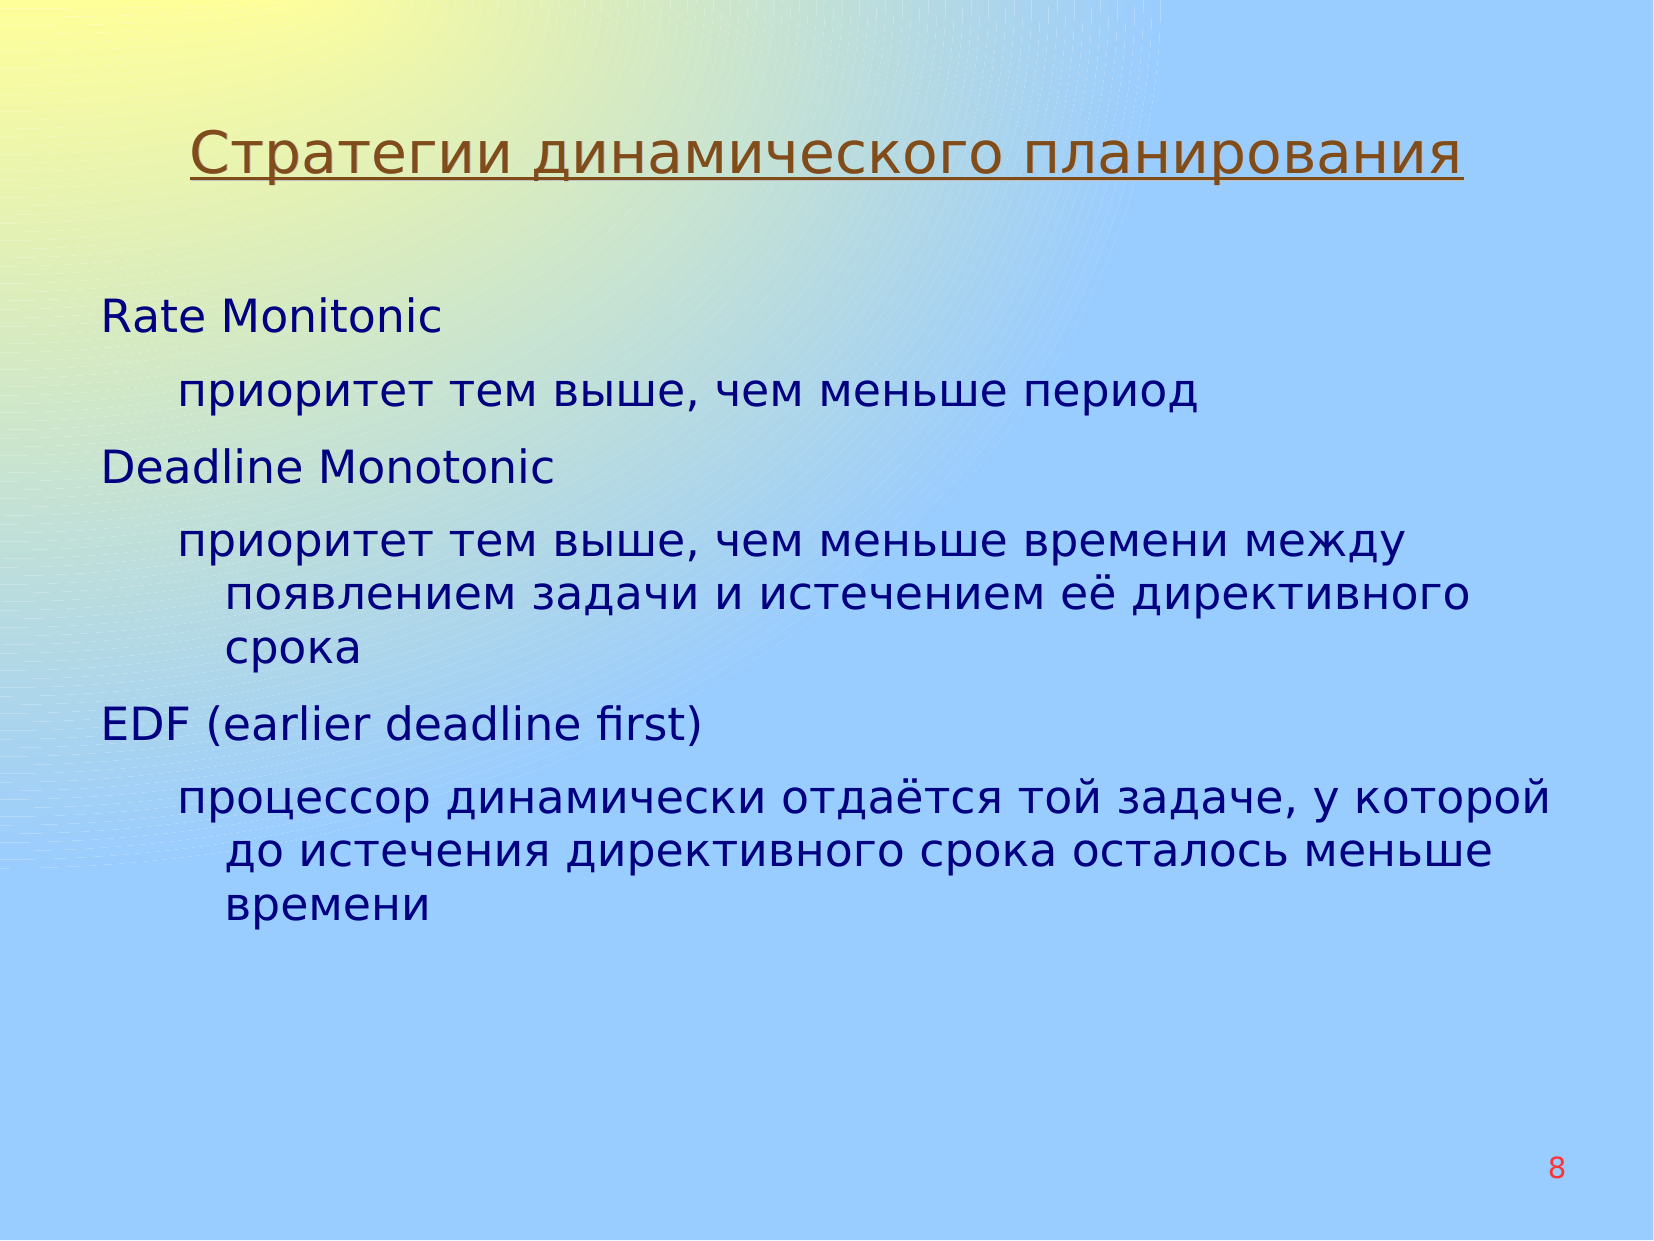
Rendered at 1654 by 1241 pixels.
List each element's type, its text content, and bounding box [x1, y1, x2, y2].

title Стратегии динамического планирования [82, 56, 1571, 250]
list Rate Monitonic приоритет тем выше, чем меньше период Deadline Monotonic приоритет тем выше, чем меньше времени между появлением задачи и истечением её директивного срока EDF (earlier deadline first) процессор динамически отдаётся той задаче, у которой до истечения директивного срока осталось меньше времени [82, 290, 1571, 1094]
